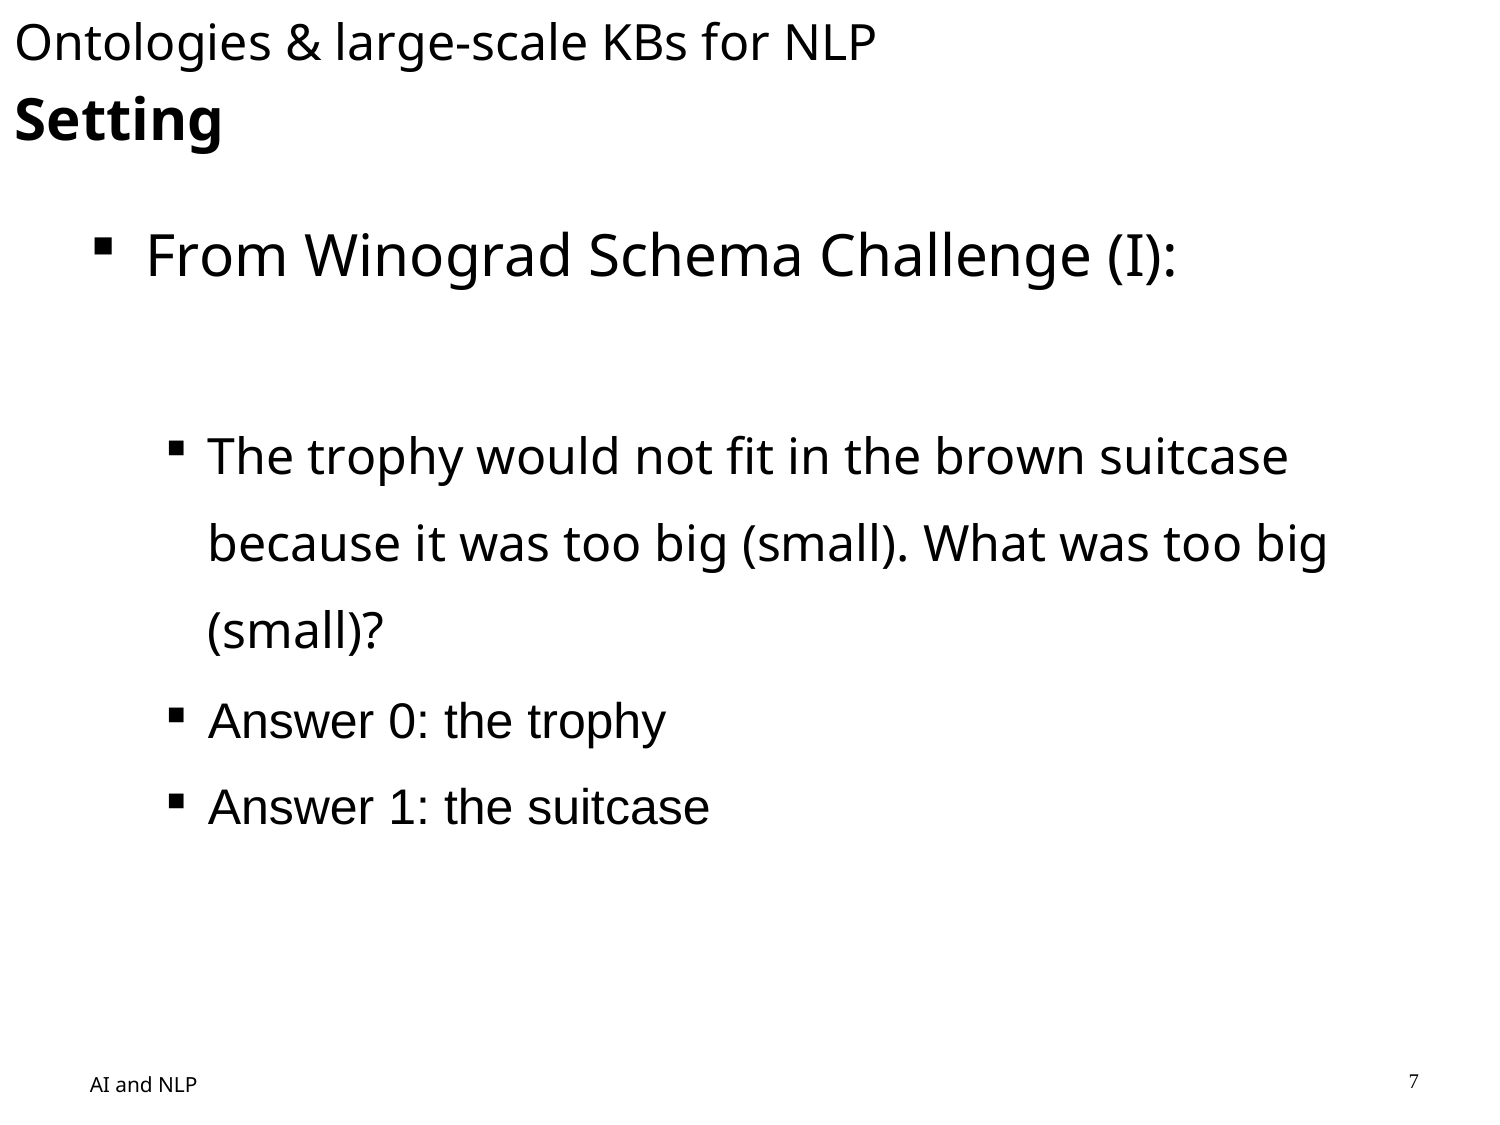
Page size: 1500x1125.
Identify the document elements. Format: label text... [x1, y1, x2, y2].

title Ontologies & large-scale KBs for NLP Setting [0, 0, 1500, 156]
list From Winograd Schema Challenge (I): The trophy would not fit in the brown suitcase because it was too big (small). What was too big (small)? Answer 0: the trophy Answer 1: the suitcase [75, 112, 1438, 1001]
